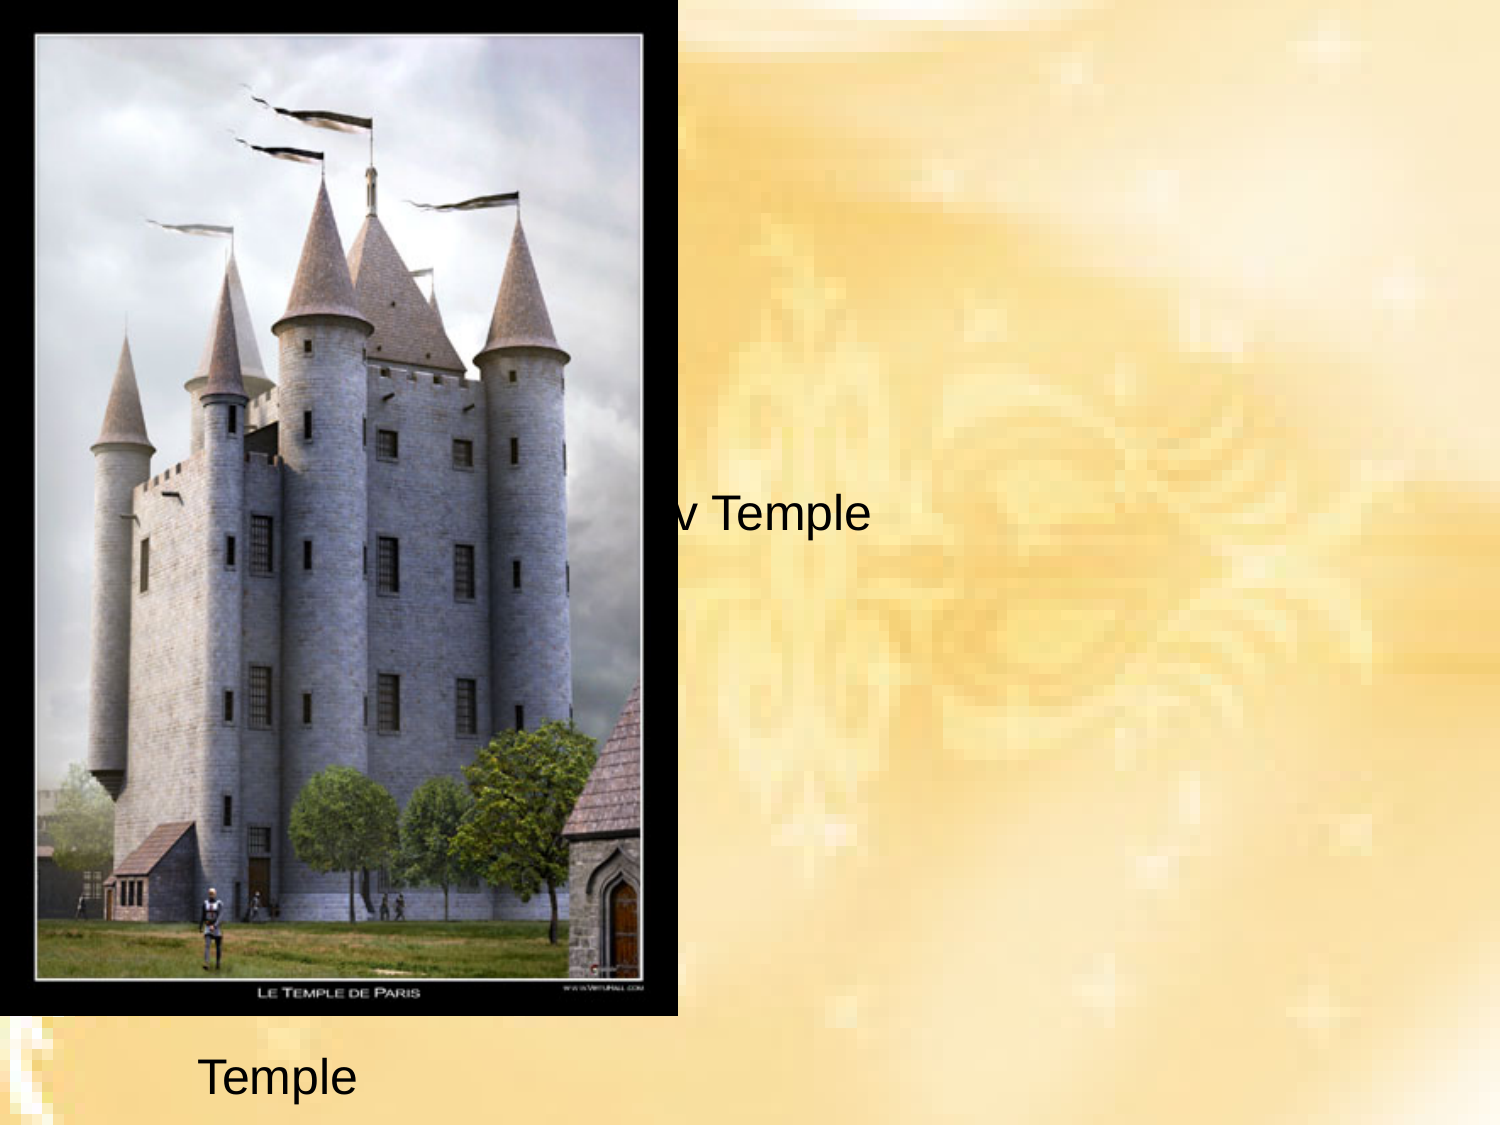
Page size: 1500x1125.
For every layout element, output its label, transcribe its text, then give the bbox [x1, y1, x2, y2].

picture [0, 0, 1500, 1125]
list 13. 8. 1792 – prevoz kraljeve družine v Temple [678, 262, 1425, 1005]
list Temple [0, 1037, 663, 1125]
